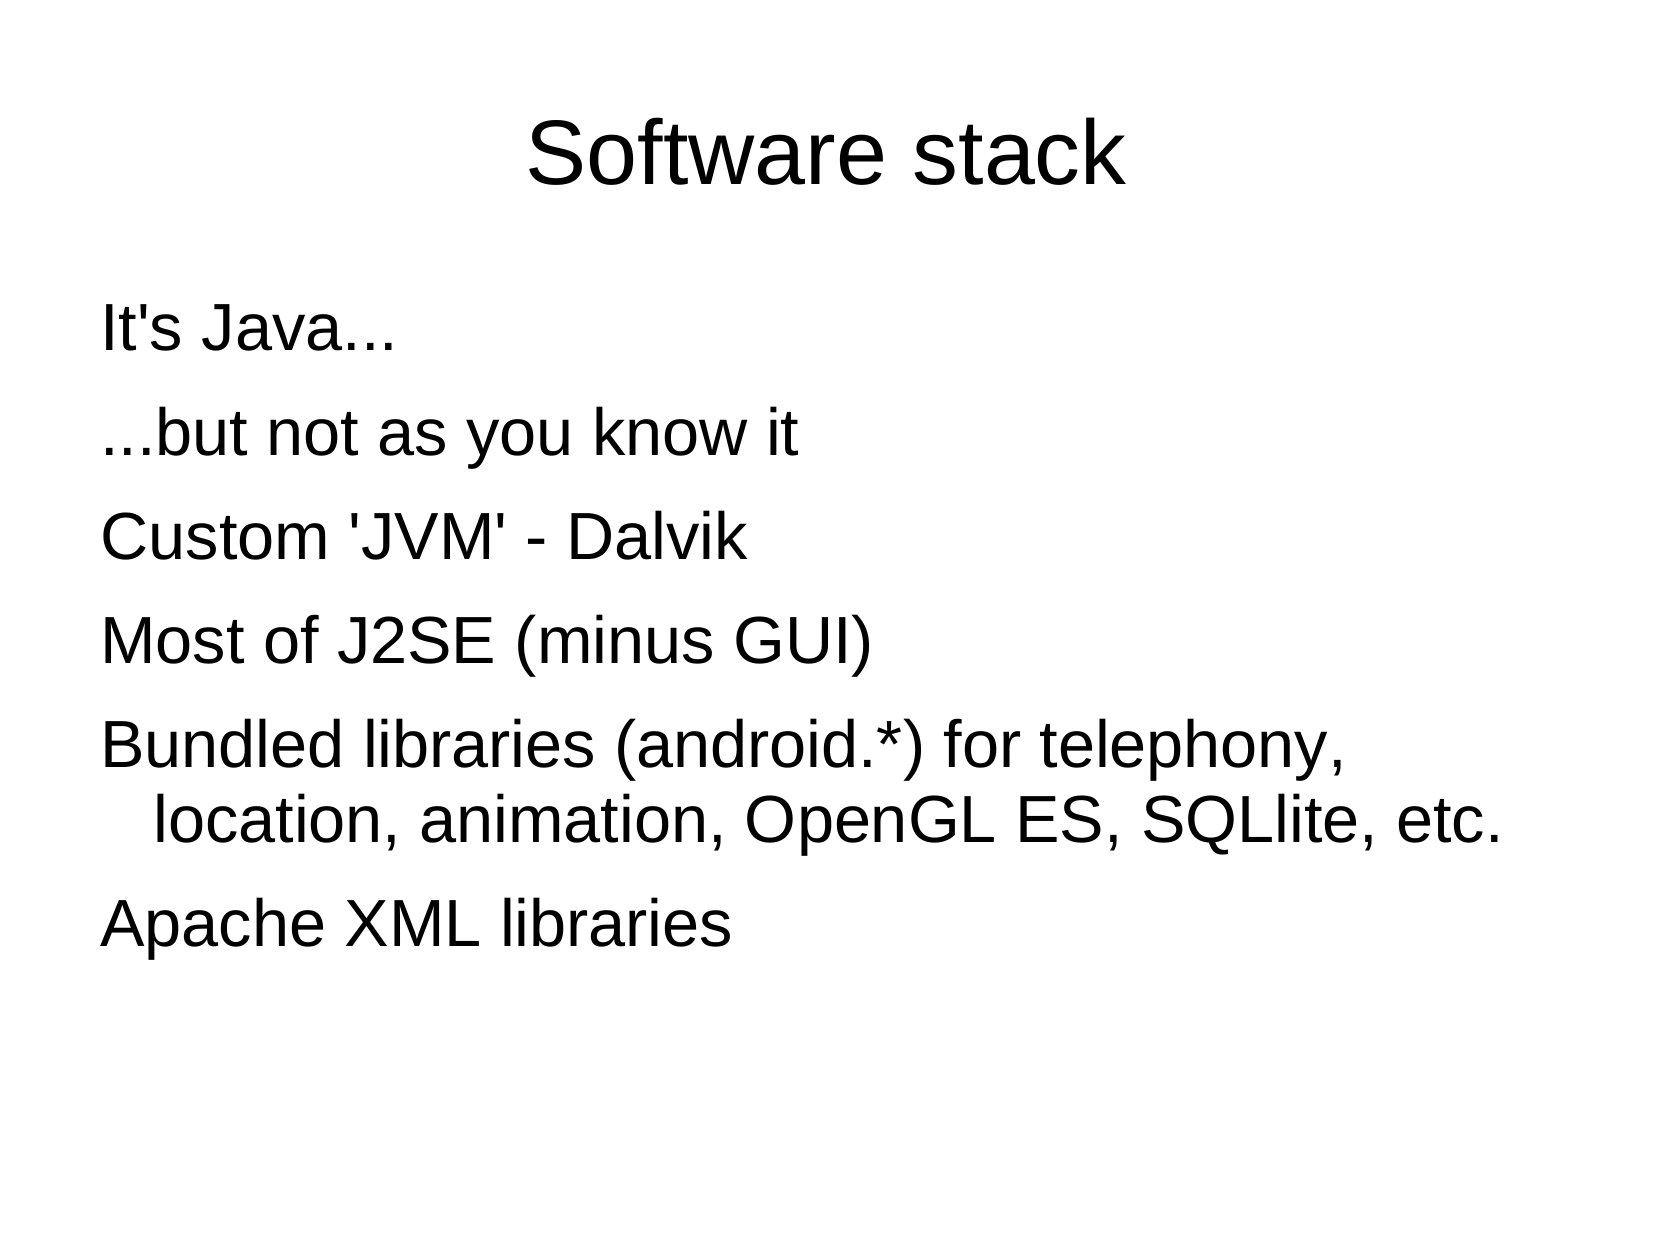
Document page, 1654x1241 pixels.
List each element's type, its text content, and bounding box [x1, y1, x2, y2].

title Software stack [82, 56, 1571, 250]
list It's Java... ...but not as you know it Custom 'JVM' - Dalvik Most of J2SE (minus GUI) Bundled libraries (android.*) for telephony, location, animation, OpenGL ES, SQLlite, etc. Apache XML libraries [82, 290, 1571, 1094]
